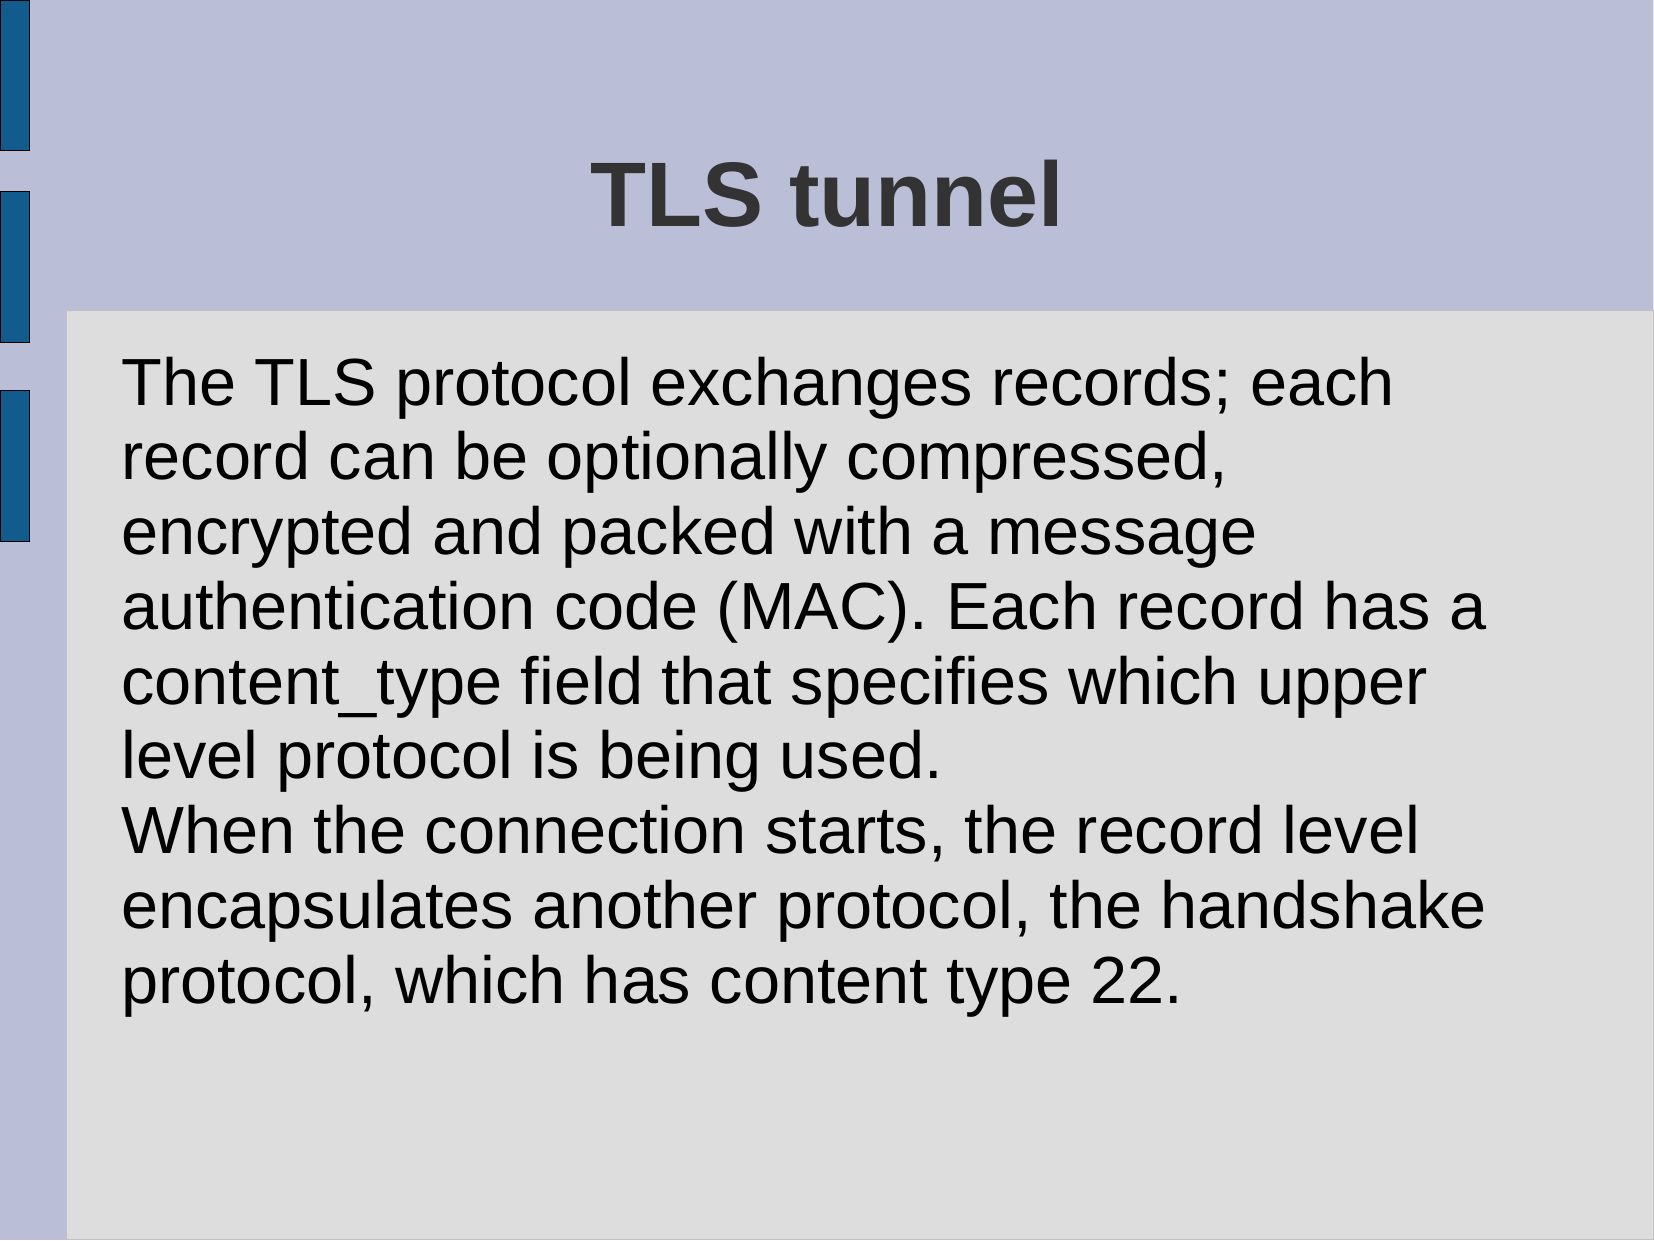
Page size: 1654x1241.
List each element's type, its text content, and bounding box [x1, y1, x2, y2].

title TLS tunnel [121, 91, 1534, 299]
list The TLS protocol exchanges records; each record can be optionally compressed, encrypted and packed with a message authentication code (MAC). Each record has a content_type field that specifies which upper level protocol is being used. When the connection starts, the record level encapsulates another protocol, the handshake protocol, which has content type 22. [121, 344, 1534, 1226]
